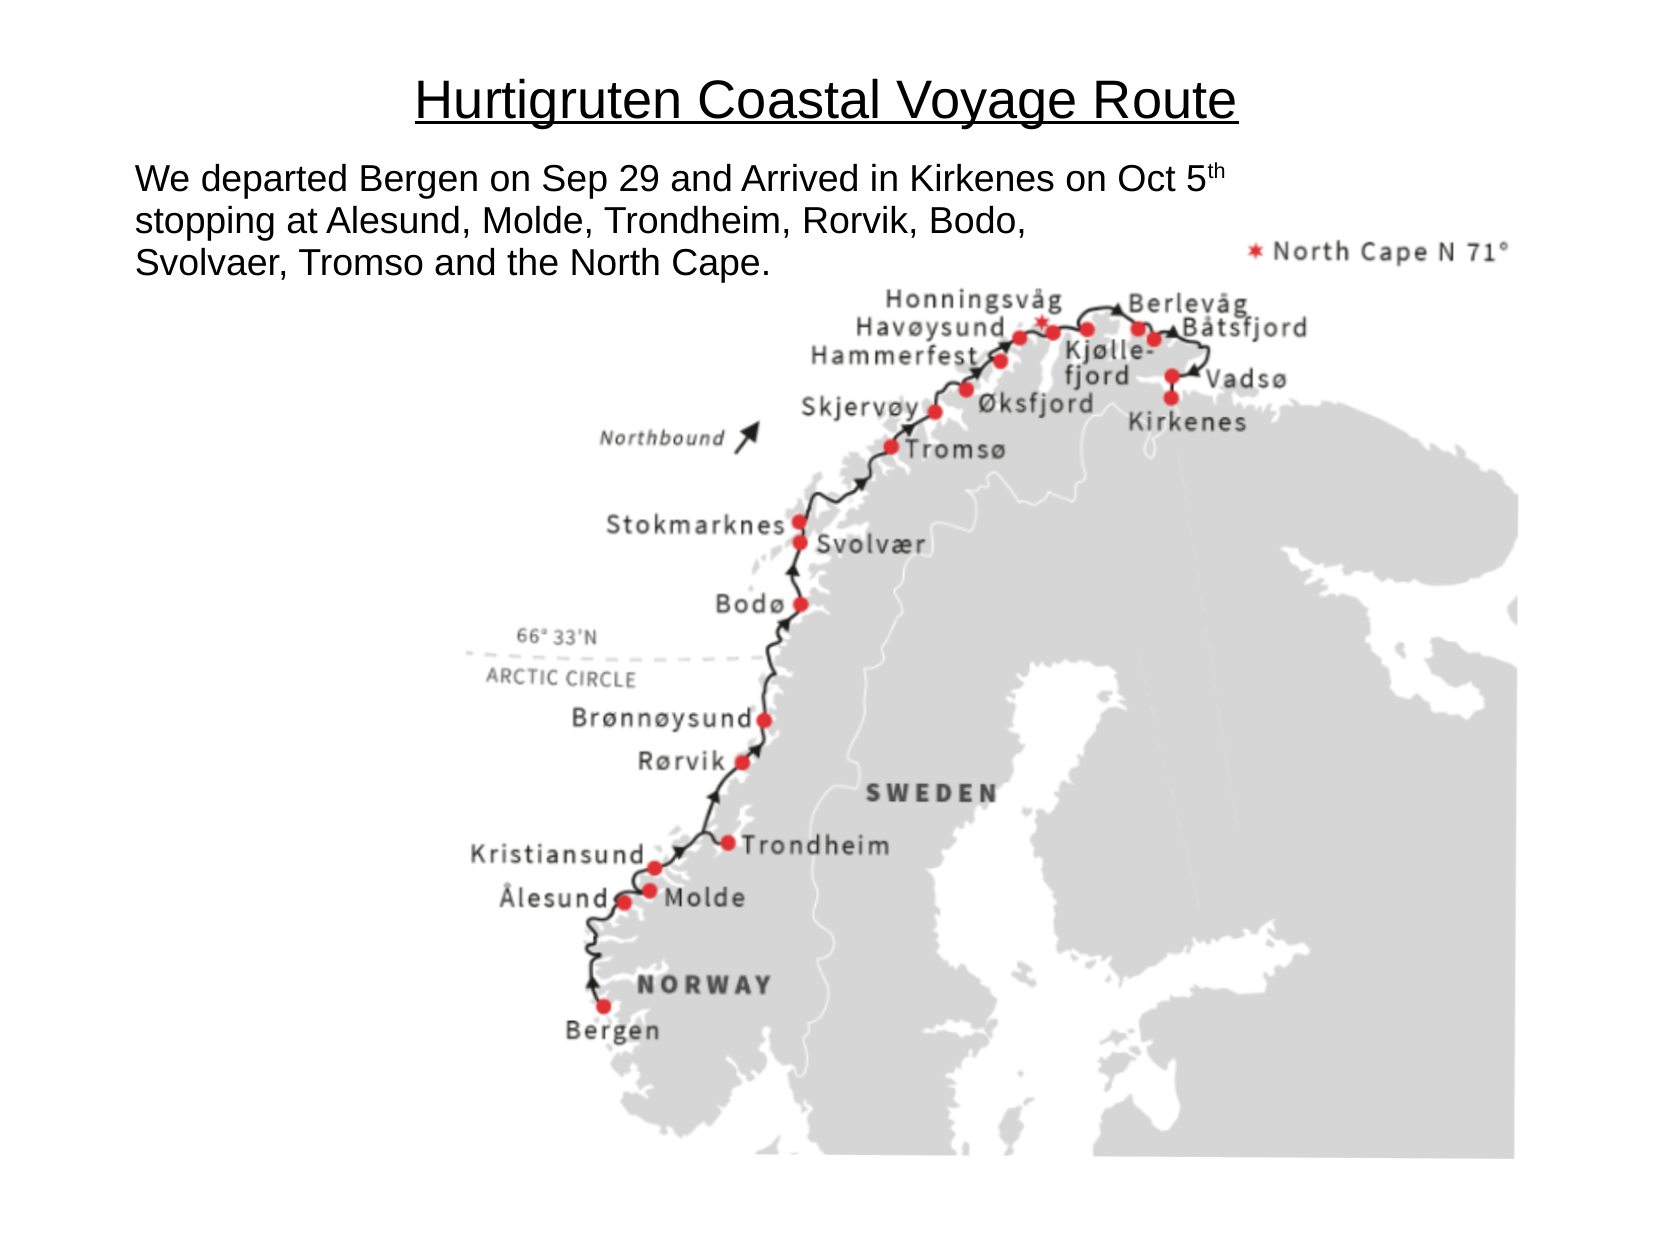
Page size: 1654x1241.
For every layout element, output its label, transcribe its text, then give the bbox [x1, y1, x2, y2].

title Hurtigruten Coastal Voyage Route [82, 49, 1571, 151]
text_box We departed Bergen on Sep 29 and Arrived in Kirkenes on Oct 5th stopping at Alesund, Molde, Trondheim, Rorvik, Bodo, Svolvaer, Tromso and the North Cape. [120, 150, 1381, 293]
picture [462, 198, 1527, 1159]
